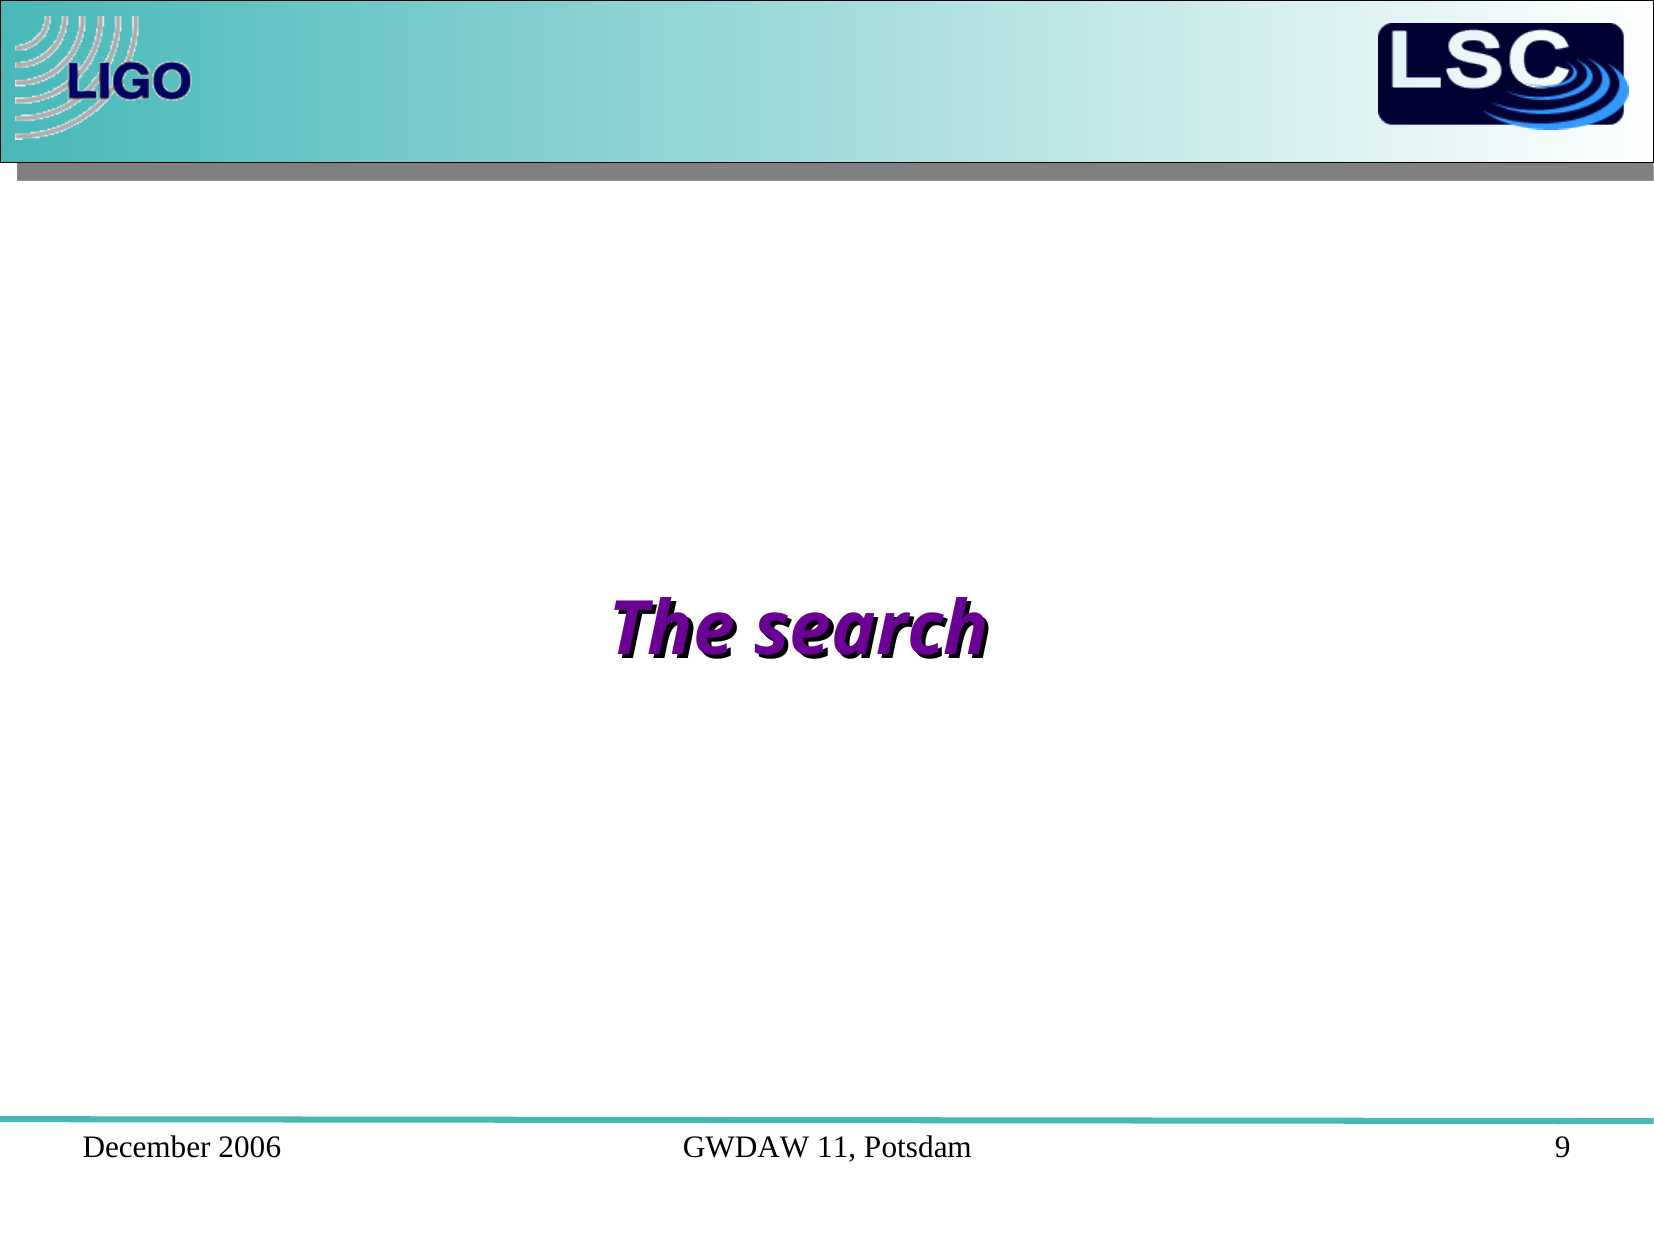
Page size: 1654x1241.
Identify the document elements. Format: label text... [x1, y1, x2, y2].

picture [1378, 23, 1629, 130]
picture [15, 16, 192, 140]
text_box The search [593, 566, 1061, 674]
